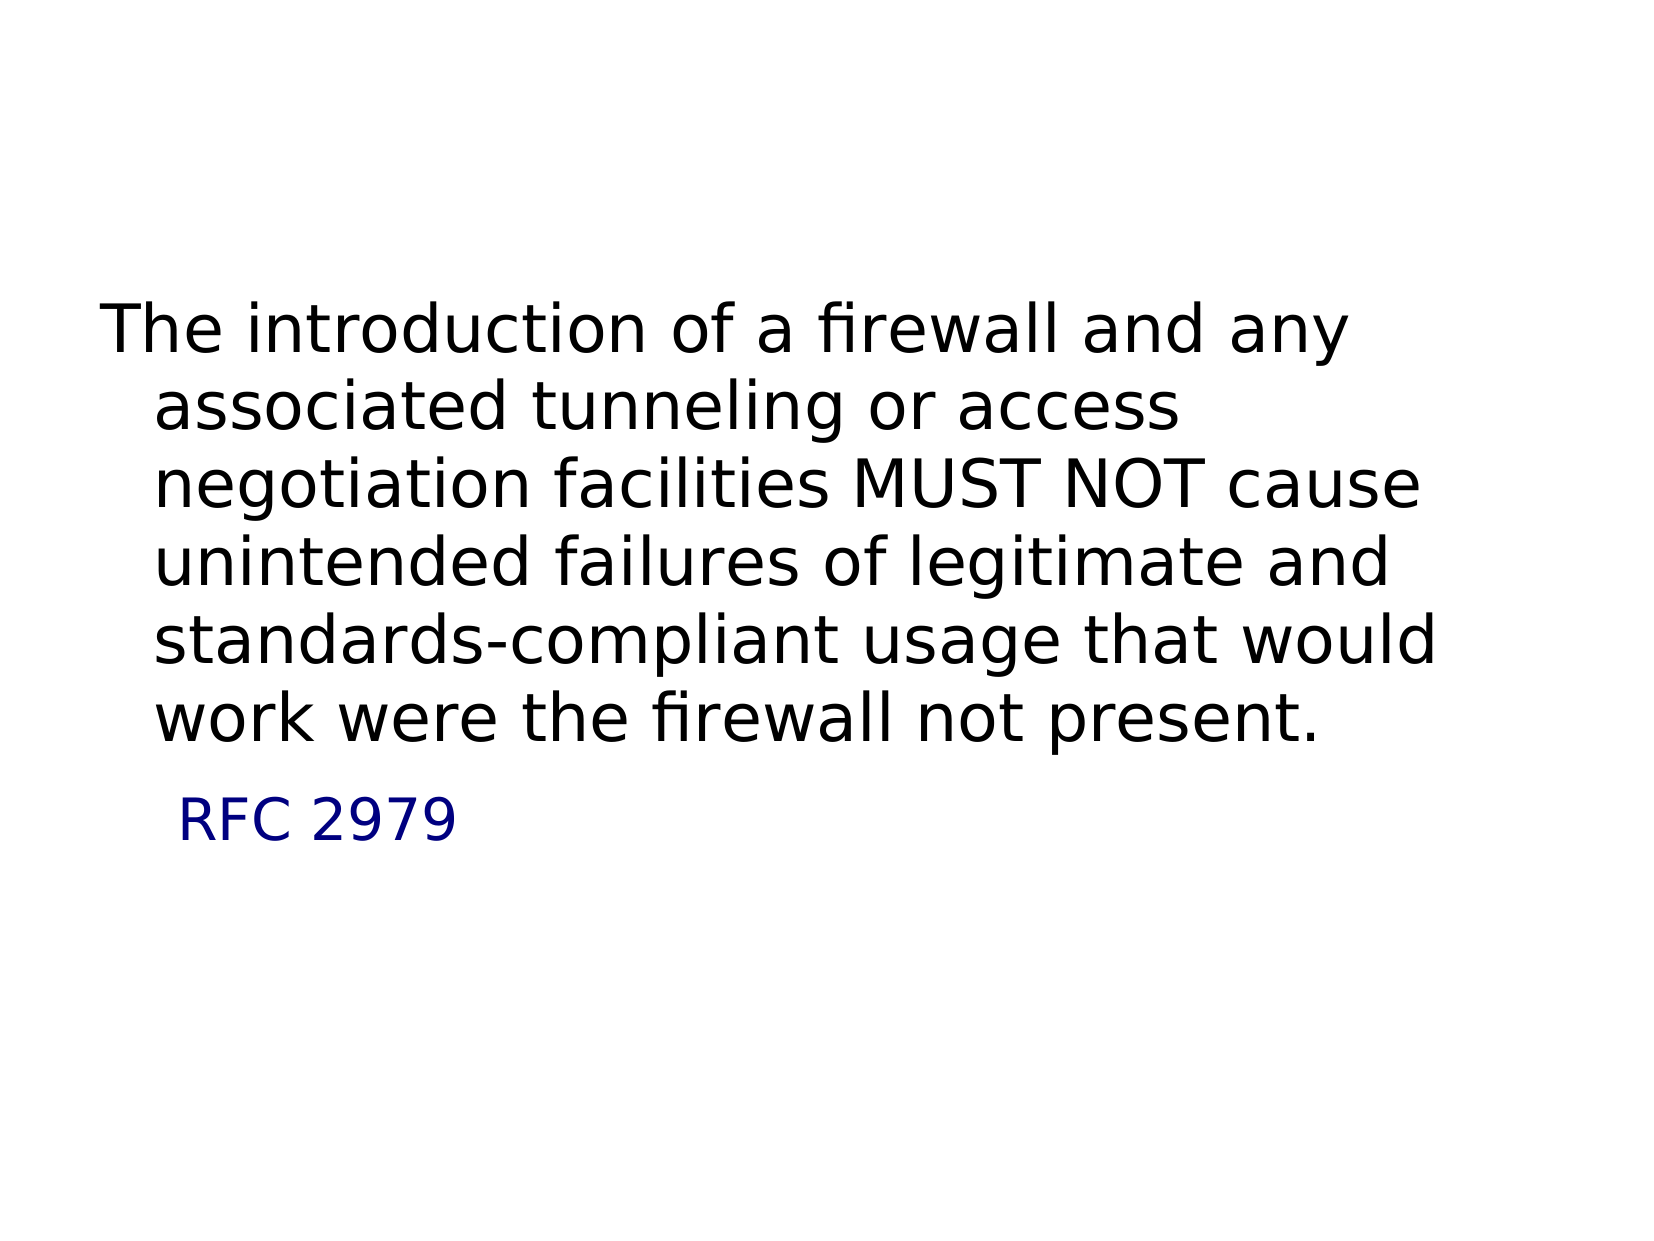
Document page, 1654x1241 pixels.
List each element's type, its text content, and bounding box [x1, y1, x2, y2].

list The introduction of a firewall and any associated tunneling or access negotiation facilities MUST NOT cause unintended failures of legitimate and standards-compliant usage that would work were the firewall not present. RFC 2979 [82, 290, 1571, 1094]
